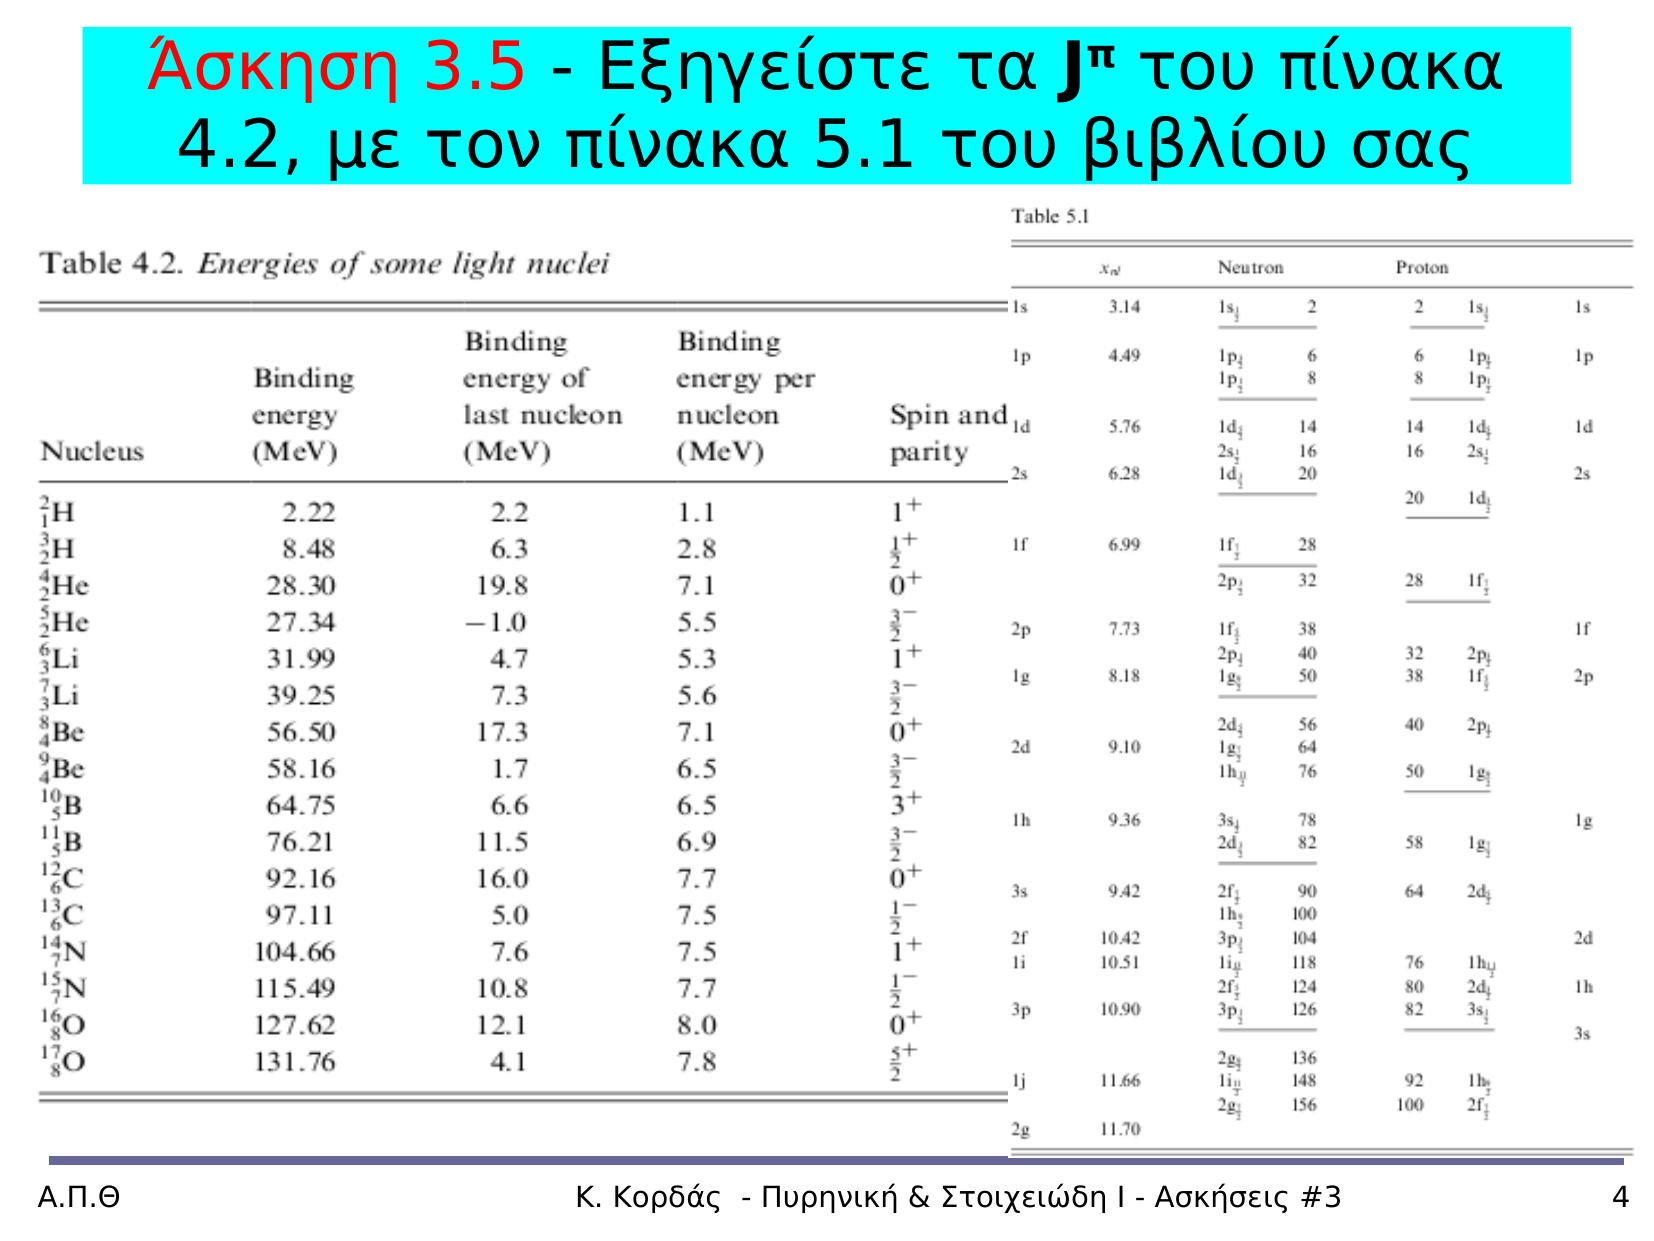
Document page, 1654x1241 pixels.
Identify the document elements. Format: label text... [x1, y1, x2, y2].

picture [24, 197, 1642, 1158]
title Άσκηση 3.5 - Εξηγείστε τα Jπ του πίνακα 4.2, με τον πίνακα 5.1 του βιβλίου σας [82, 26, 1571, 185]
